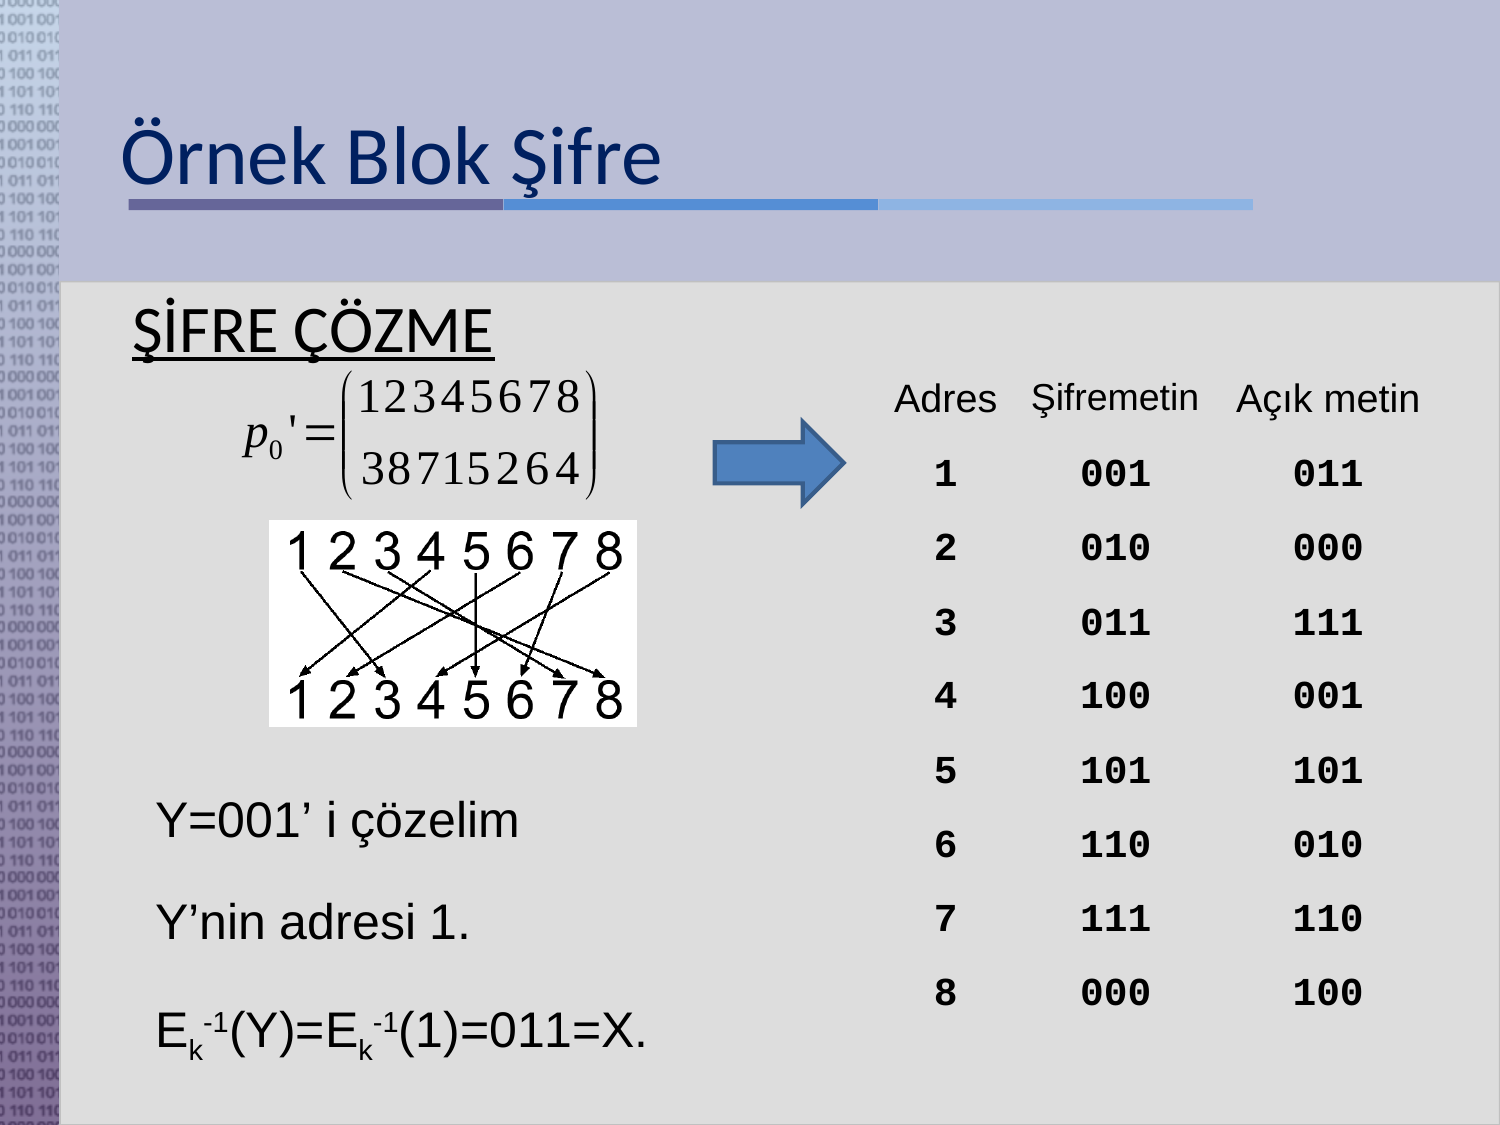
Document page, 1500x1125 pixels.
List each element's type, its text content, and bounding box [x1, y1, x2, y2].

table_cell 000 [1016, 947, 1215, 1021]
table_cell 010 [1016, 502, 1215, 576]
table_header Açık metin [1215, 352, 1441, 428]
table_cell 6 [875, 798, 1016, 872]
table_cell 3 [875, 576, 1016, 650]
picture [231, 363, 610, 509]
table_cell 011 [1016, 576, 1215, 650]
text_box [714, 421, 844, 504]
text_box [128, 199, 1253, 211]
picture [0, 0, 60, 1125]
table_cell 000 [1215, 502, 1441, 576]
table_header Adres [875, 352, 1016, 428]
table_cell 010 [1215, 798, 1441, 872]
picture [269, 520, 637, 727]
table_cell 101 [1016, 724, 1215, 798]
table_cell 110 [1016, 798, 1215, 872]
text_box Örnek Blok Şifre [105, 93, 844, 210]
text_box ŞİFRE ÇÖZME [117, 222, 1407, 997]
table_cell 111 [1215, 576, 1441, 650]
table_cell 7 [875, 872, 1016, 947]
text_box Y=001’ i çözelim Y’nin adresi 1. Ek-1(Y)=Ek-1(1)=011=X. [140, 738, 739, 1074]
table_cell 111 [1016, 872, 1215, 947]
table_cell 1 [875, 428, 1016, 502]
table_cell 100 [1016, 650, 1215, 724]
table_cell 5 [875, 724, 1016, 798]
table_cell 4 [875, 650, 1016, 724]
table_cell 100 [1215, 947, 1441, 1021]
table_cell 110 [1215, 872, 1441, 947]
table_cell 101 [1215, 724, 1441, 798]
table_cell 001 [1016, 428, 1215, 502]
table_cell 001 [1215, 650, 1441, 724]
table_header Şifremetin [1016, 352, 1215, 428]
table_cell 2 [875, 502, 1016, 576]
table_cell 011 [1215, 428, 1441, 502]
table_cell 8 [875, 947, 1016, 1021]
